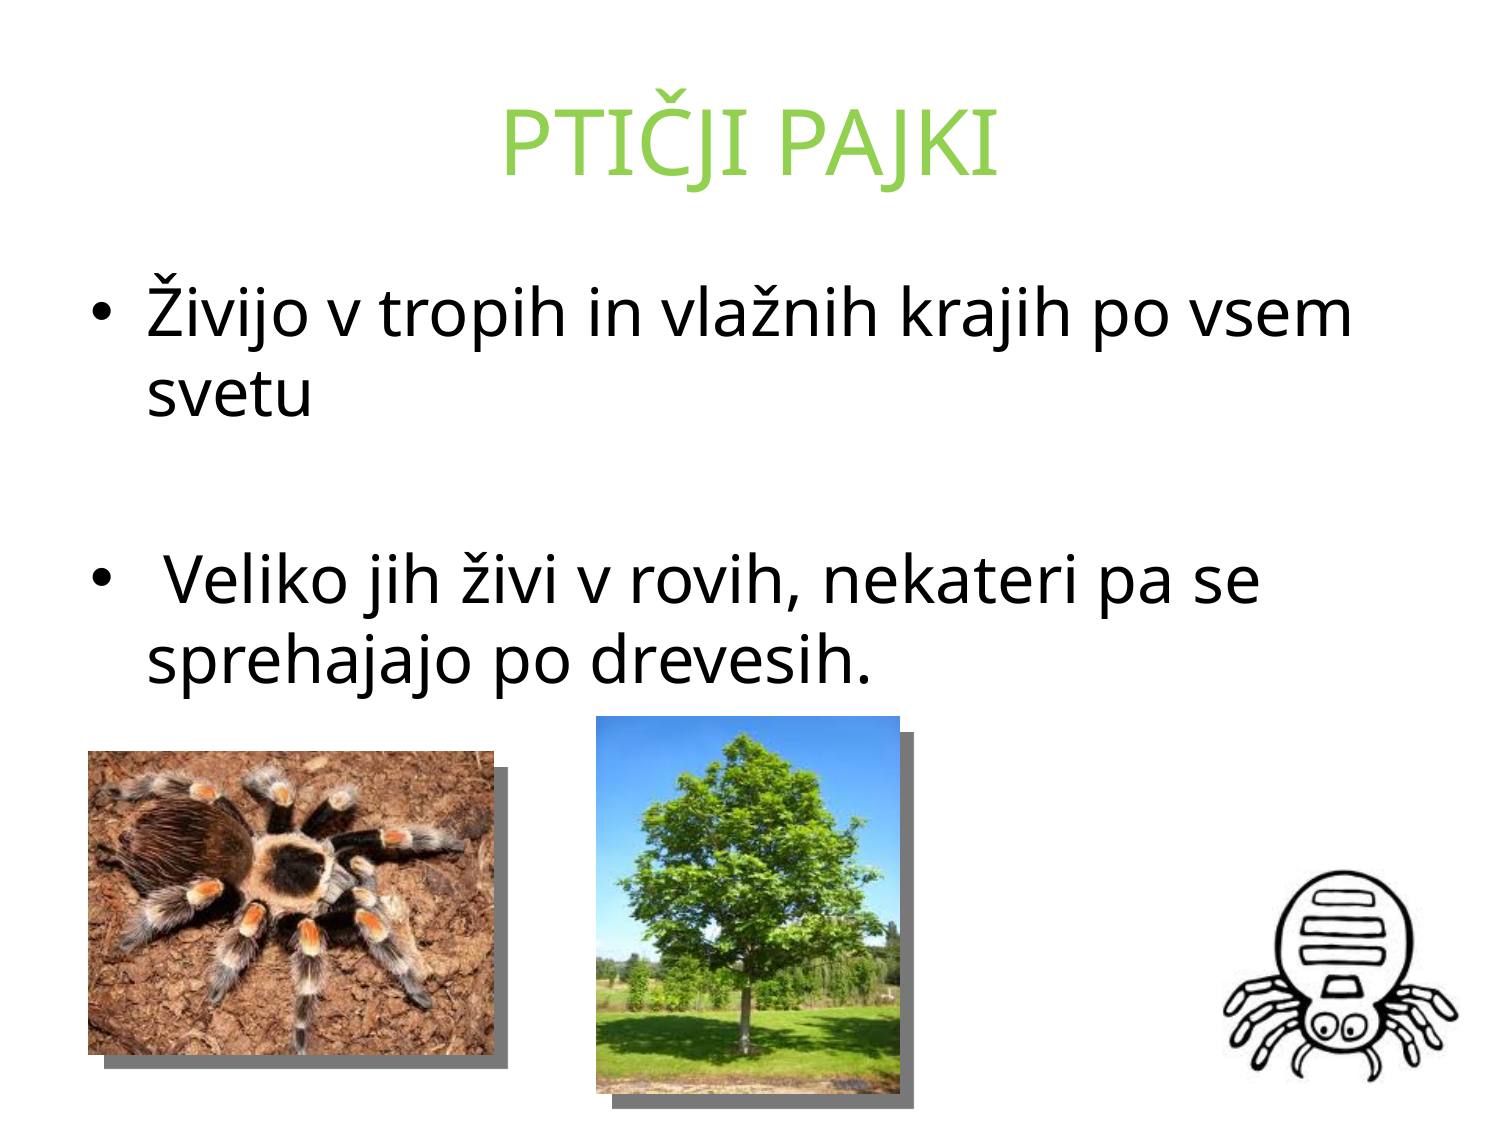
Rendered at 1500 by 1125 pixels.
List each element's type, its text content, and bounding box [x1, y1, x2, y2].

list Živijo v tropih in vlažnih krajih po vsem svetu Veliko jih živi v rovih, nekateri pa se sprehajajo po drevesih. [75, 262, 1425, 1005]
picture [1222, 857, 1460, 1096]
title PTIČJI PAJKI [75, 45, 1425, 233]
picture [596, 716, 900, 1094]
picture [88, 751, 494, 1055]
